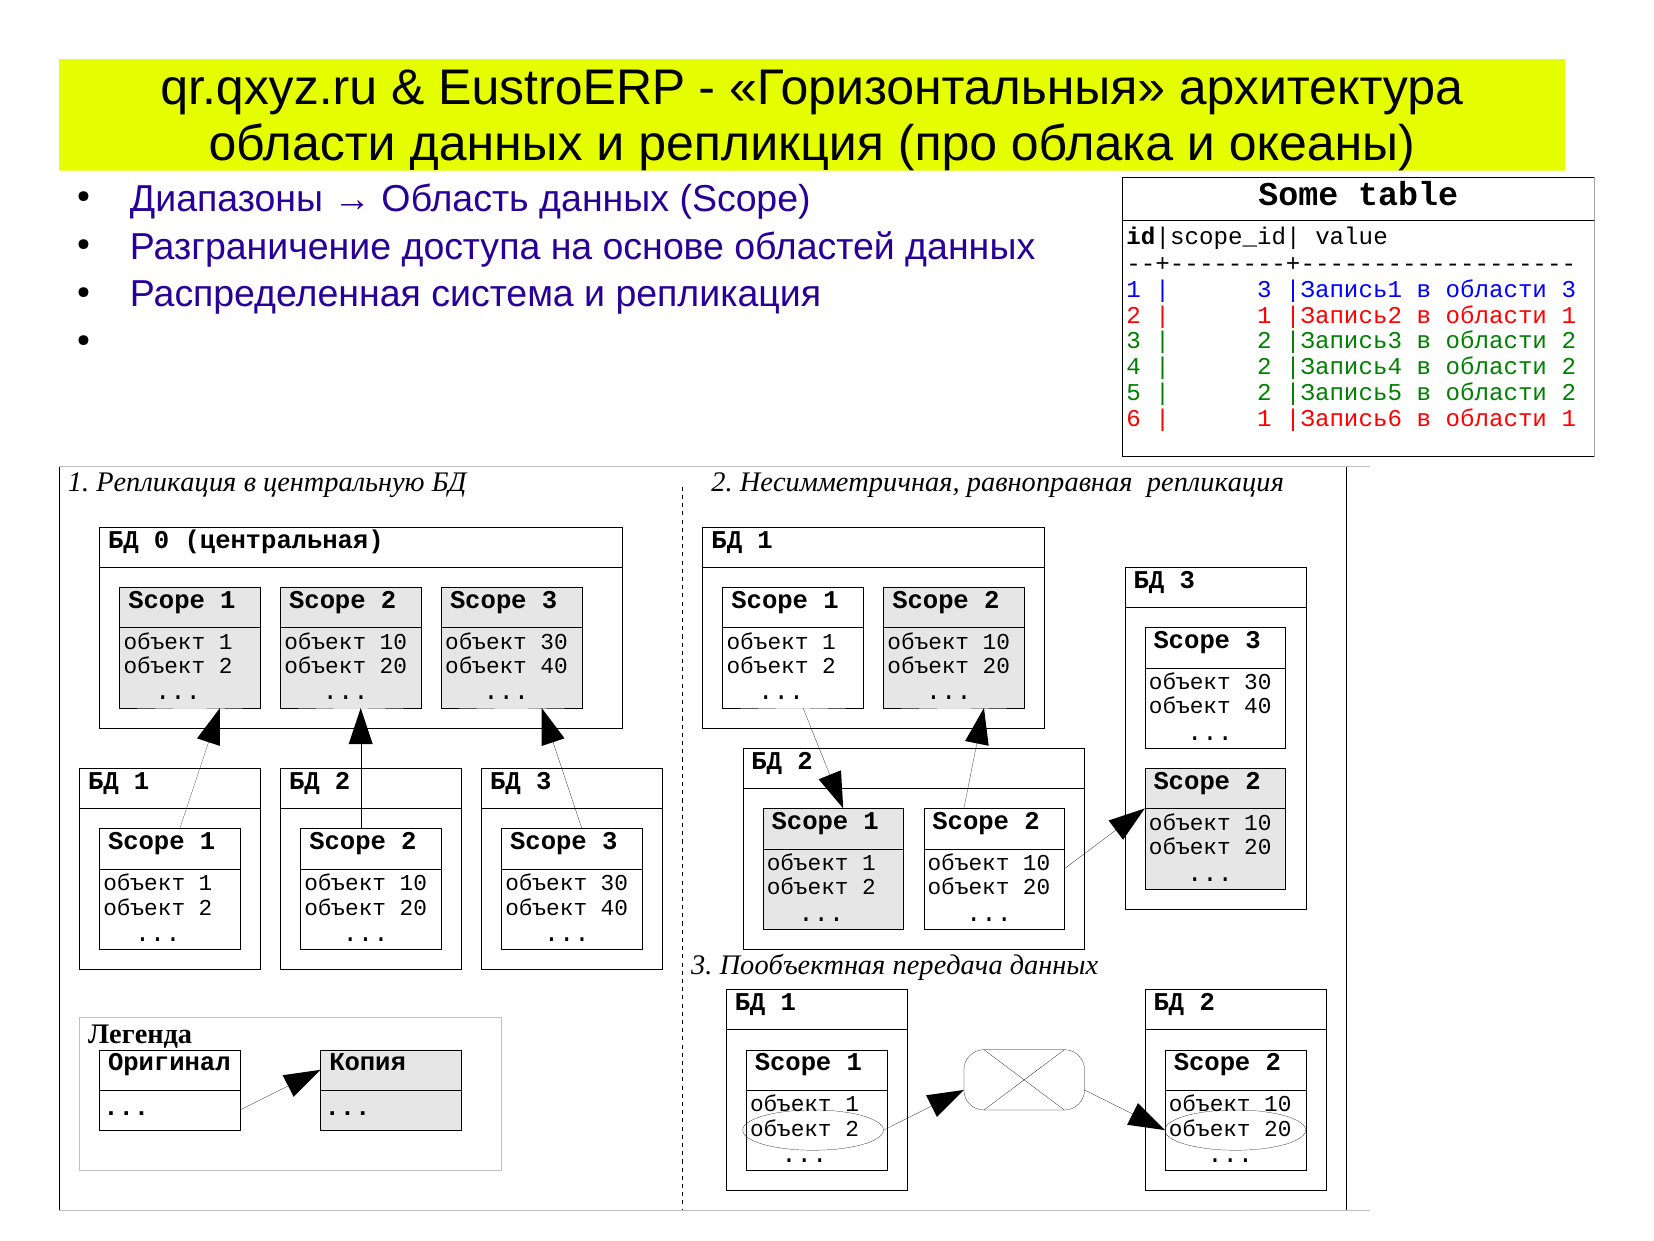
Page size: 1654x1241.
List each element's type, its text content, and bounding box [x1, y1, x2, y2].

list Диапазоны → Область данных (Scope) Разграничение доступа на основе областей данных Распределенная система и репликация [59, 177, 1093, 443]
picture [1122, 177, 1595, 457]
picture [59, 466, 1371, 1211]
title qr.qxyz.ru & EustroERP - «Горизонтальныя» архитектура области данных и репликция (про облака и океаны) [59, 59, 1566, 171]
